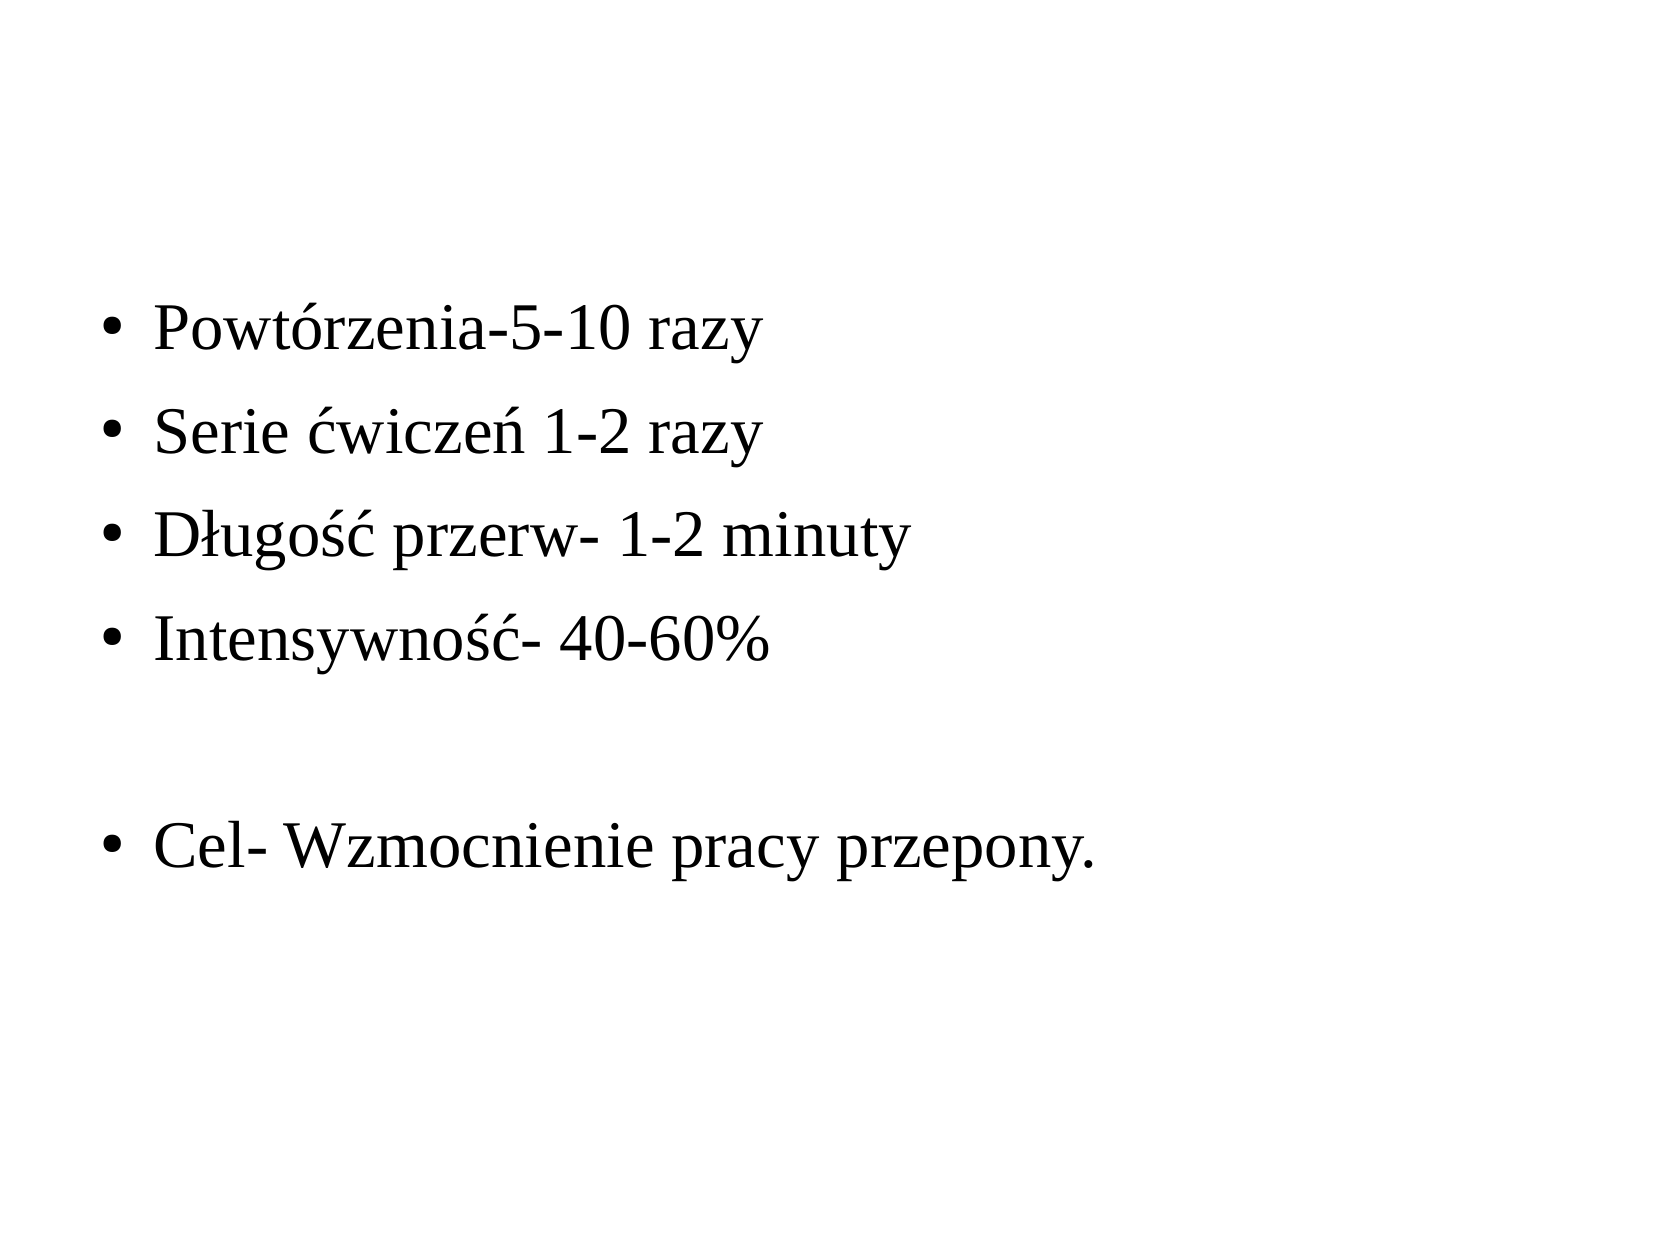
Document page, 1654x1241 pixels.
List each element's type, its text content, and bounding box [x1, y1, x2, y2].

list Powtórzenia-5-10 razy Serie ćwiczeń 1-2 razy Długość przerw- 1-2 minuty Intensywność- 40-60% Cel- Wzmocnienie pracy przepony. [82, 290, 1571, 1109]
